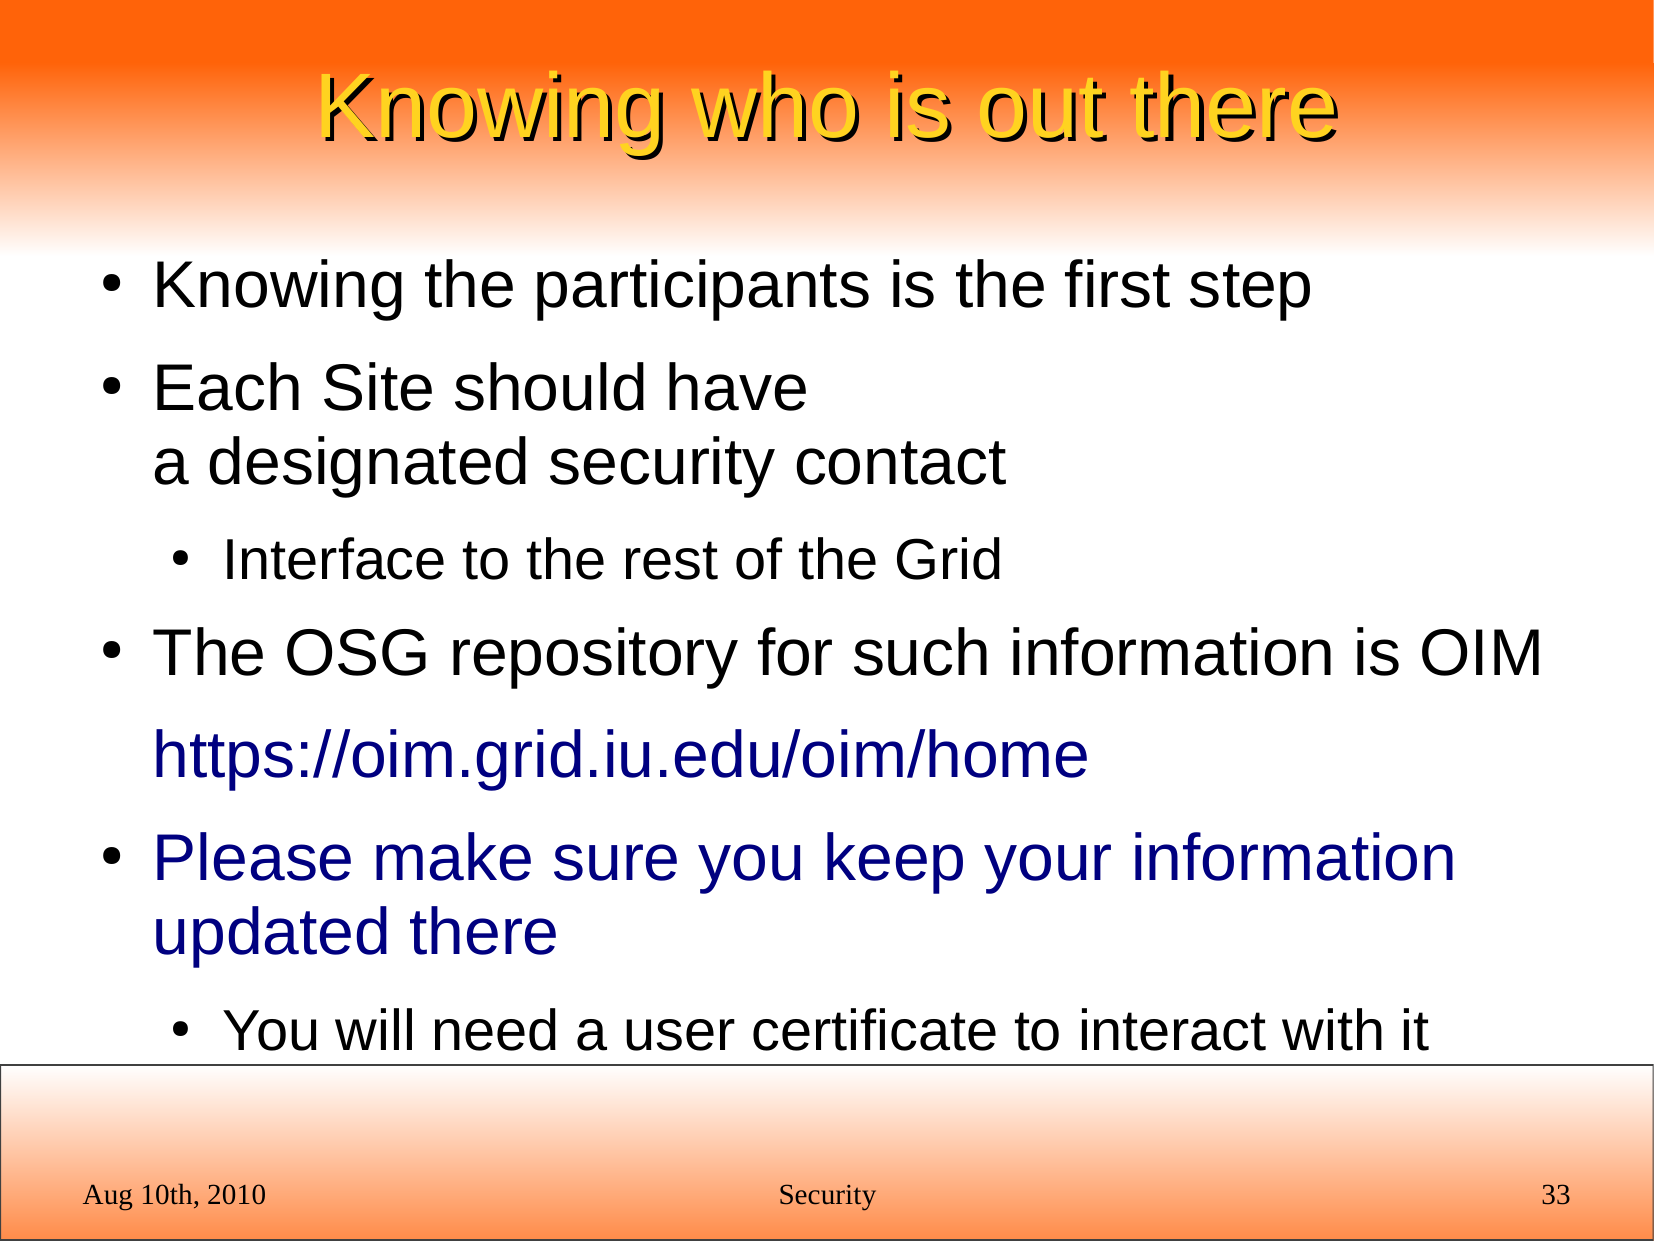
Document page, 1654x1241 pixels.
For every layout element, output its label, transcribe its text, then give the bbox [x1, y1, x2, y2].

list Knowing the participants is the first step Each Site should have a designated security contact Interface to the rest of the Grid The OSG repository for such information is OIM https://oim.grid.iu.edu/oim/home Please make sure you keep your information updated there You will need a user certificate to interact with it [82, 247, 1571, 1067]
title Knowing who is out there [82, 9, 1571, 202]
